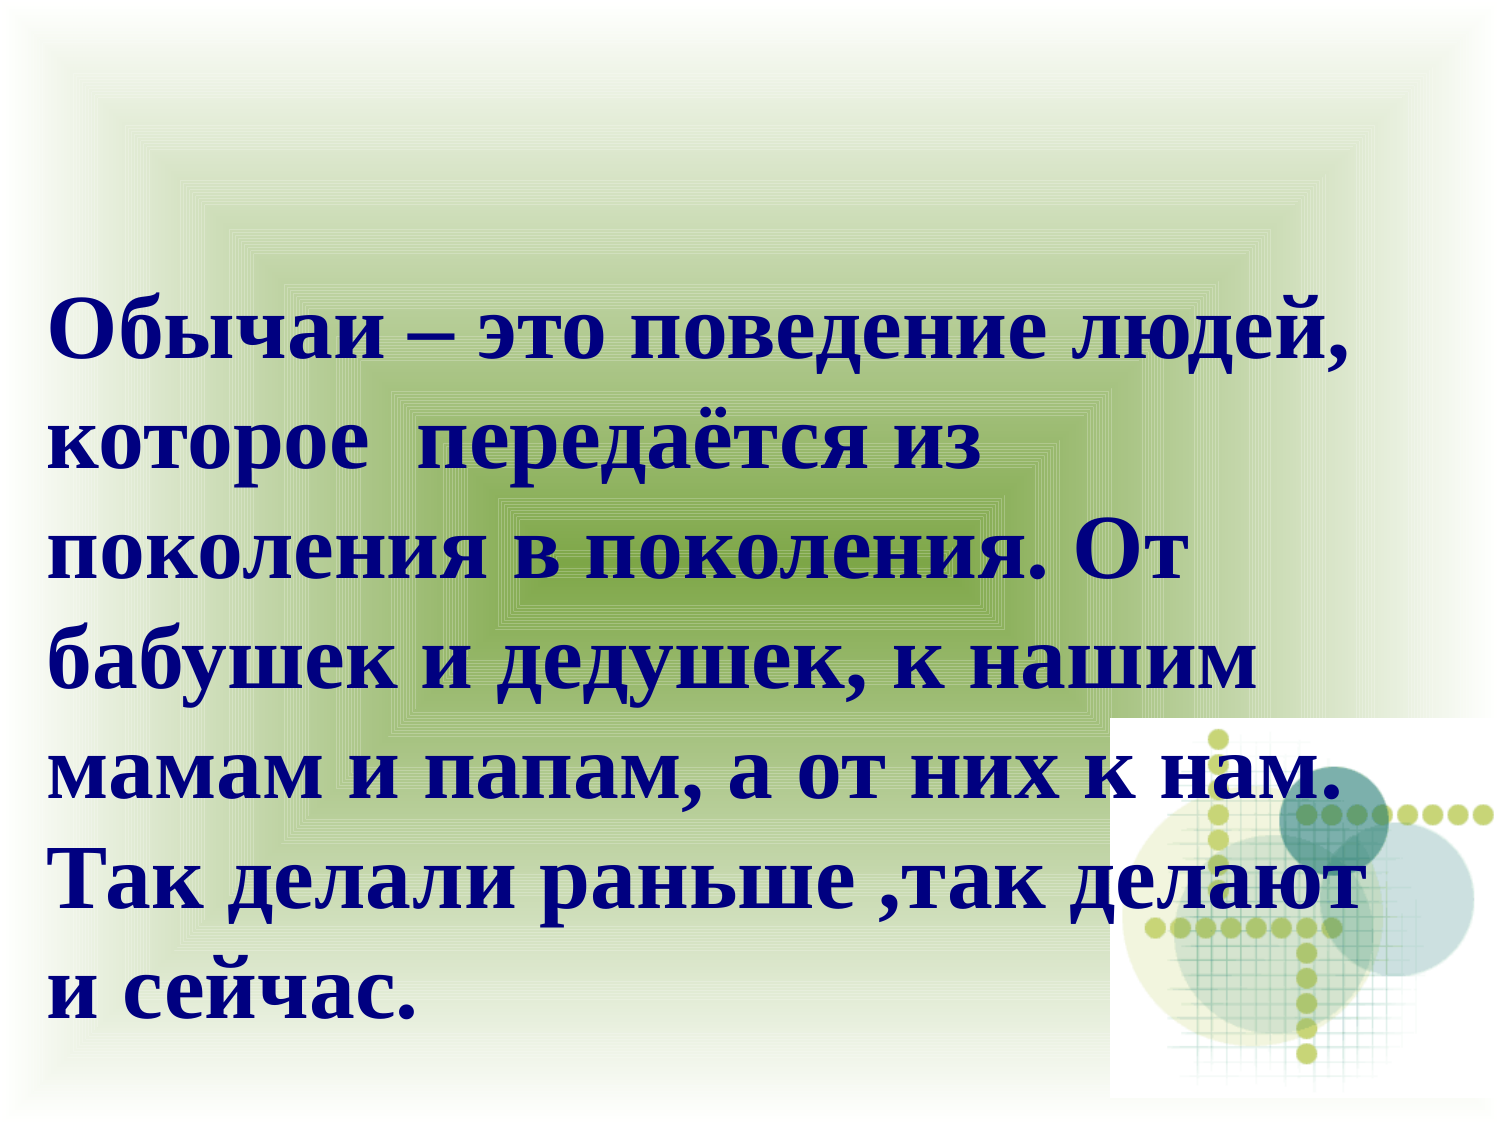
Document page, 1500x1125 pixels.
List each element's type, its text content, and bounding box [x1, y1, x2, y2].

text_box Обычаи – это поведение людей, которое передаётся из поколения в поколения. От бабушек и дедушек, к нашим мамам и папам, а от них к нам. Так делали раньше ,так делают и сейчас. [46, 46, 1430, 692]
